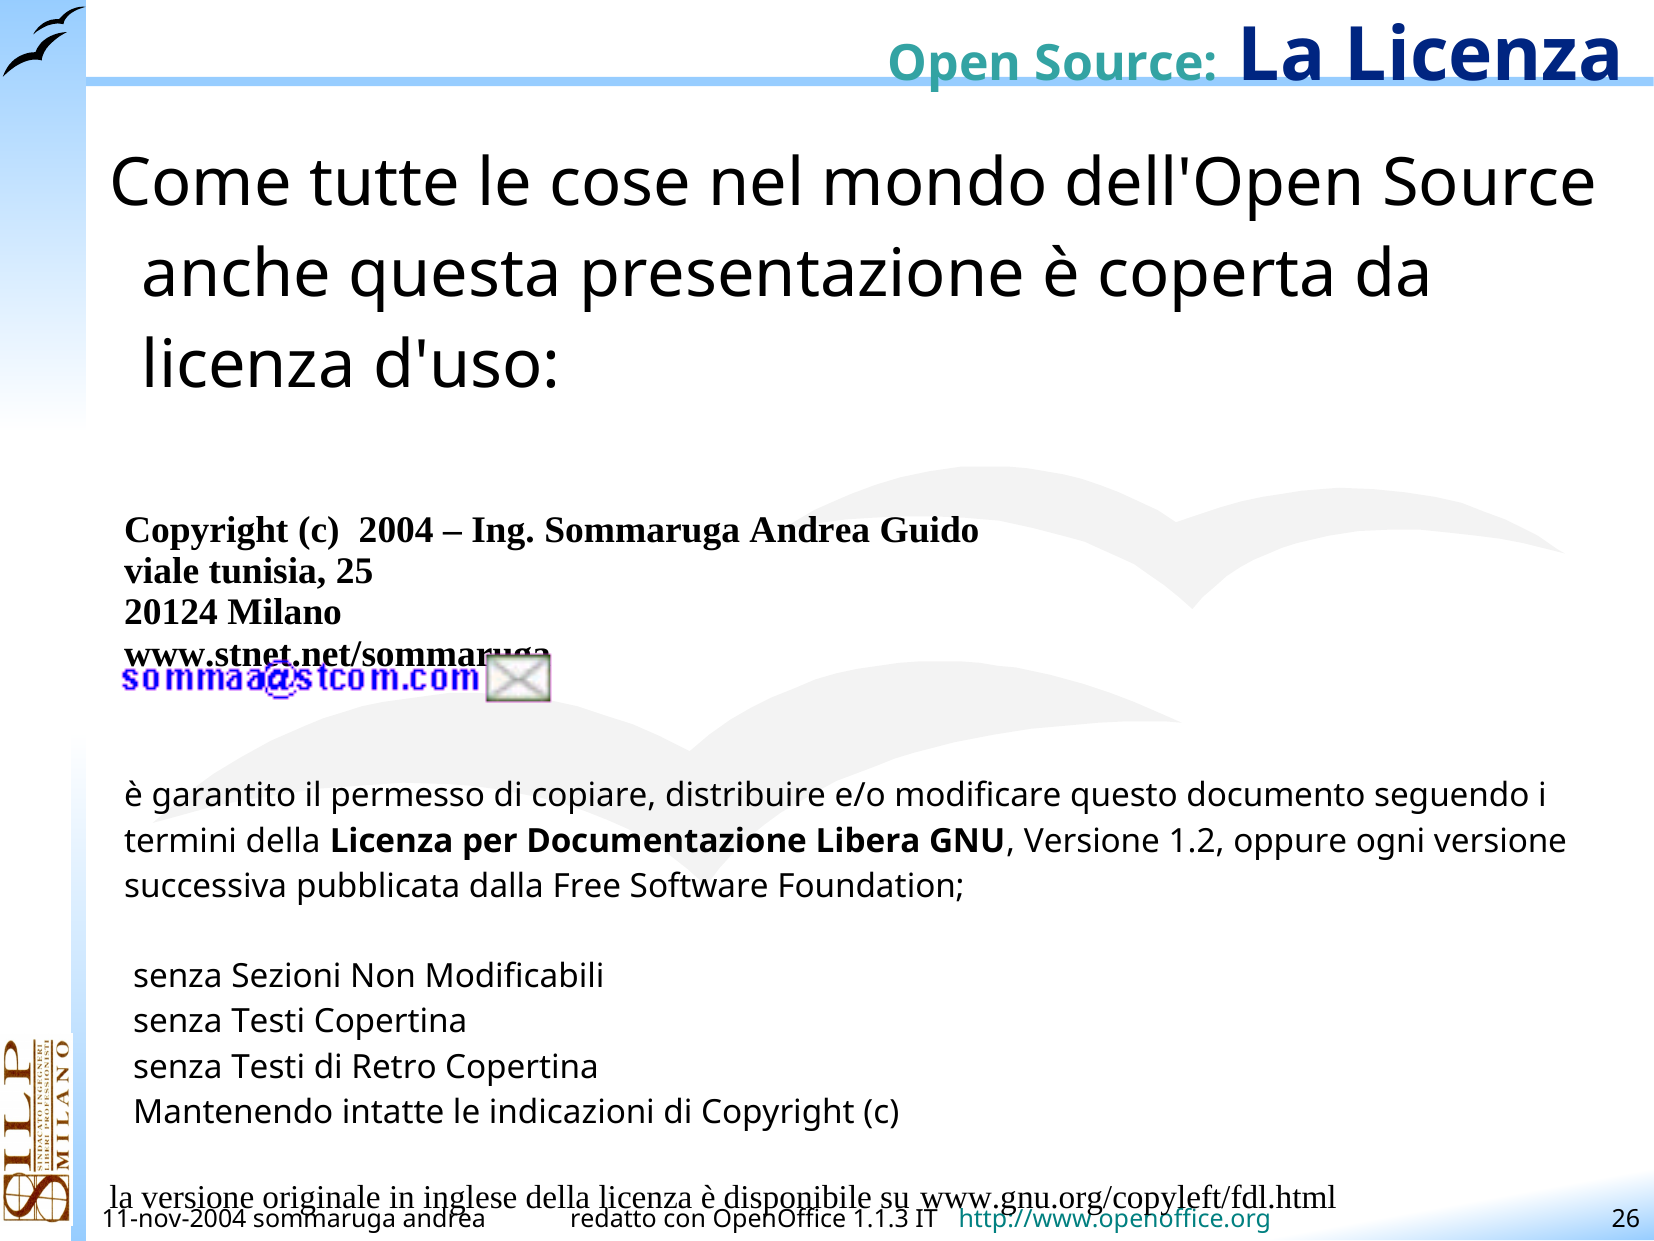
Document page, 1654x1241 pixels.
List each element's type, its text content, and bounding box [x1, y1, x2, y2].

list Come tutte le cose nel mondo dell'Open Source anche questa presentazione è coperta da licenza d'uso: Copyright (c) 2004 – Ing. Sommaruga Andrea Guido viale tunisia, 25 20124 Milano www.stnet.net/sommaruga è garantito il permesso di copiare, distribuire e/o modificare questo documento seguendo i termini della Licenza per Documentazione Libera GNU, Versione 1.2, oppure ogni versione successiva pubblicata dalla Free Software Foundation; senza Sezioni Non Modificabili senza Testi Copertina senza Testi di Retro Copertina Mantenendo intatte le indicazioni di Copyright (c) la versione originale in inglese della licenza è disponibile su www.gnu.org/copyleft/fdl.html [85, 134, 1628, 1163]
picture [118, 649, 562, 709]
picture [0, 1033, 73, 1226]
title Open Source: La Licenza [85, 0, 1654, 104]
